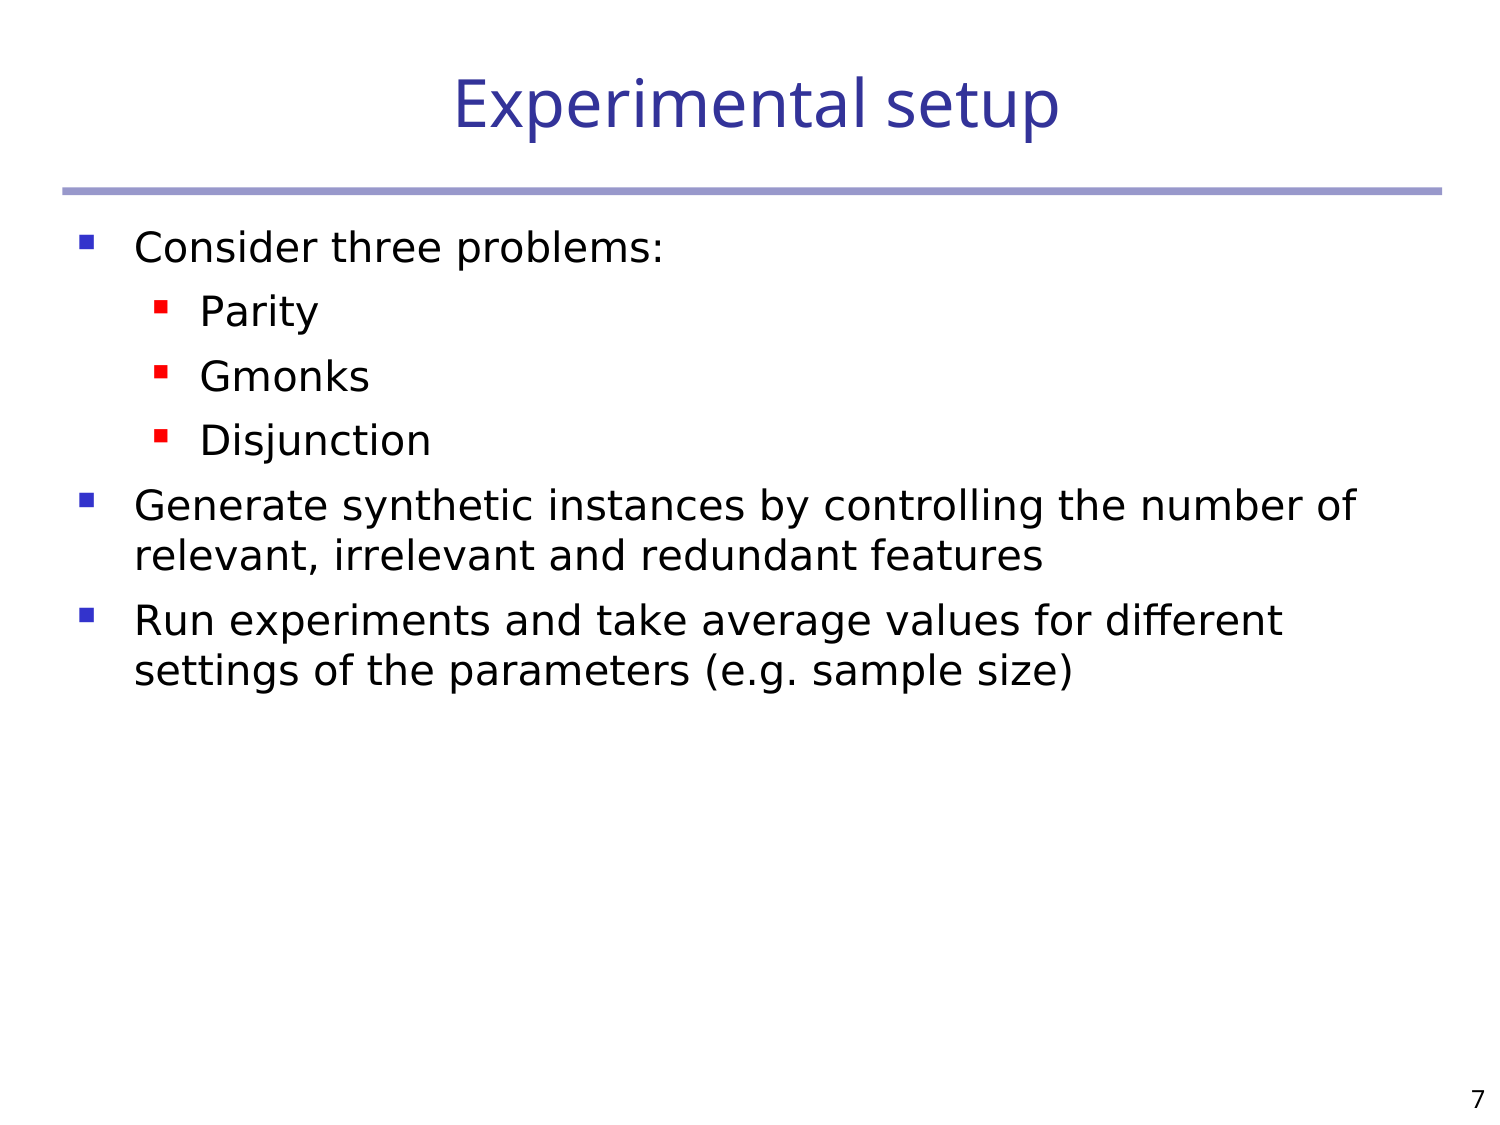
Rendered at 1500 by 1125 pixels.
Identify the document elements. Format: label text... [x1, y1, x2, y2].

title Experimental setup [60, 32, 1456, 170]
list Consider three problems: Parity Gmonks Disjunction Generate synthetic instances by controlling the number of relevant, irrelevant and redundant features Run experiments and take average values for different settings of the parameters (e.g. sample size) [62, 148, 1426, 999]
text_box <number> [1187, 1050, 1500, 1125]
